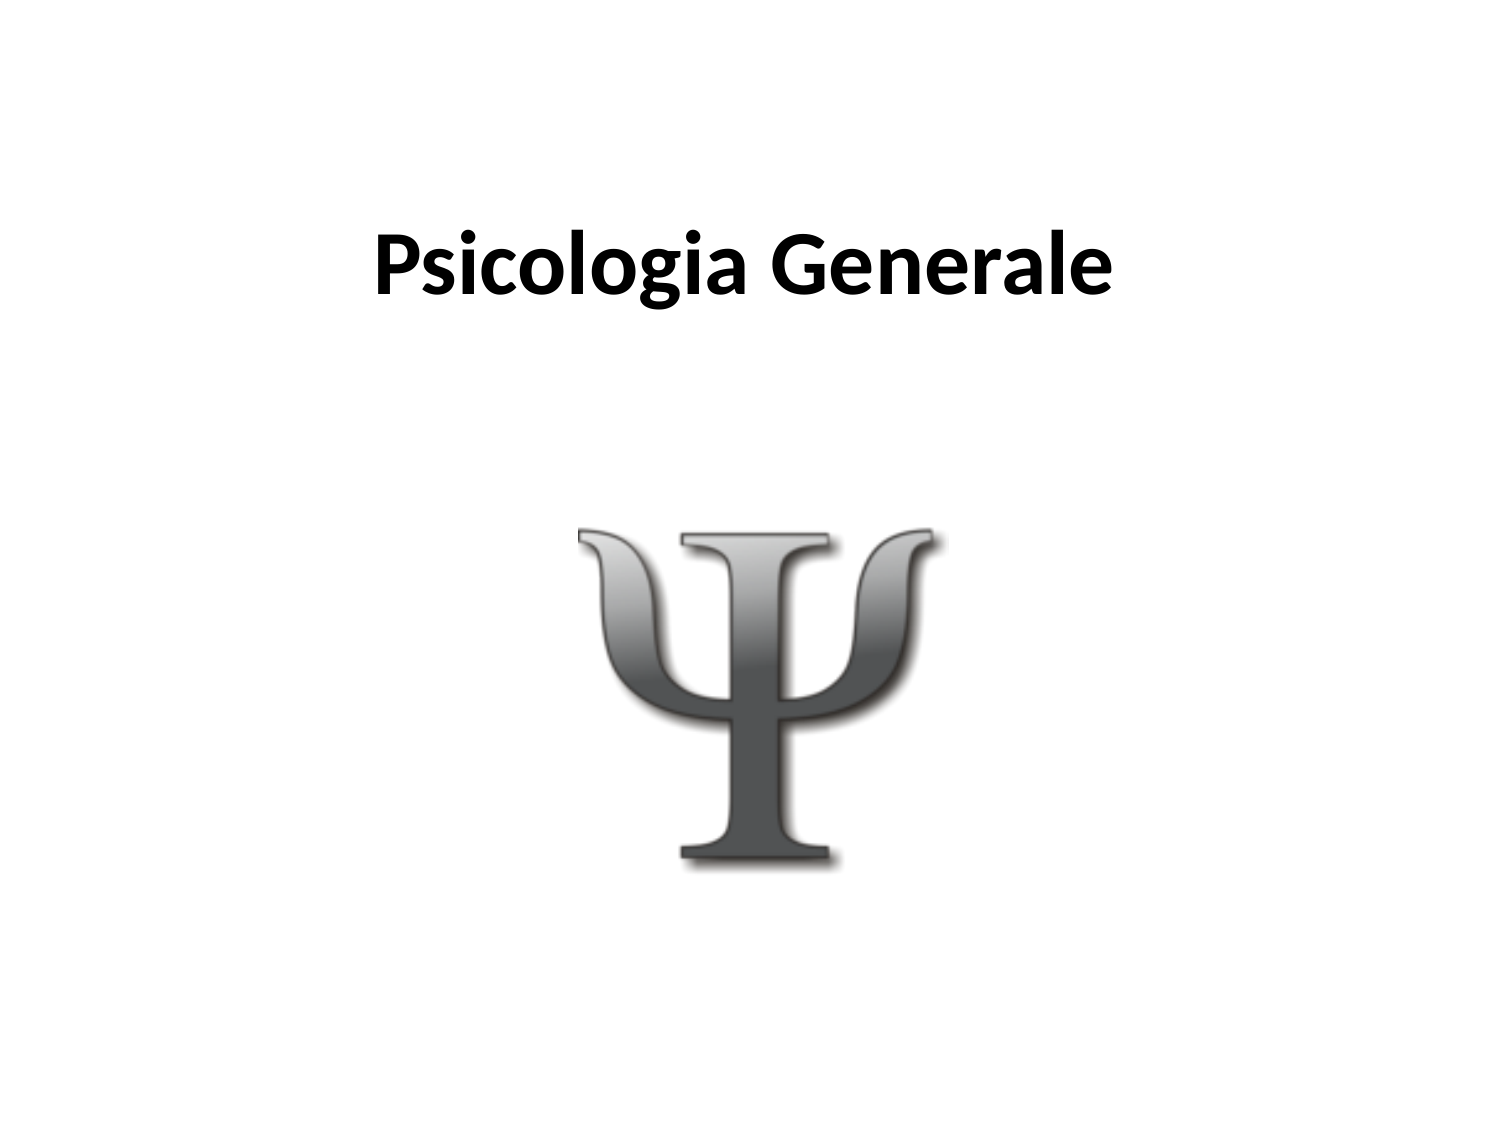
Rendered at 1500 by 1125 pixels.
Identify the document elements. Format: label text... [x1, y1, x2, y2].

title Psicologia Generale [106, 195, 1382, 438]
picture [578, 519, 949, 886]
